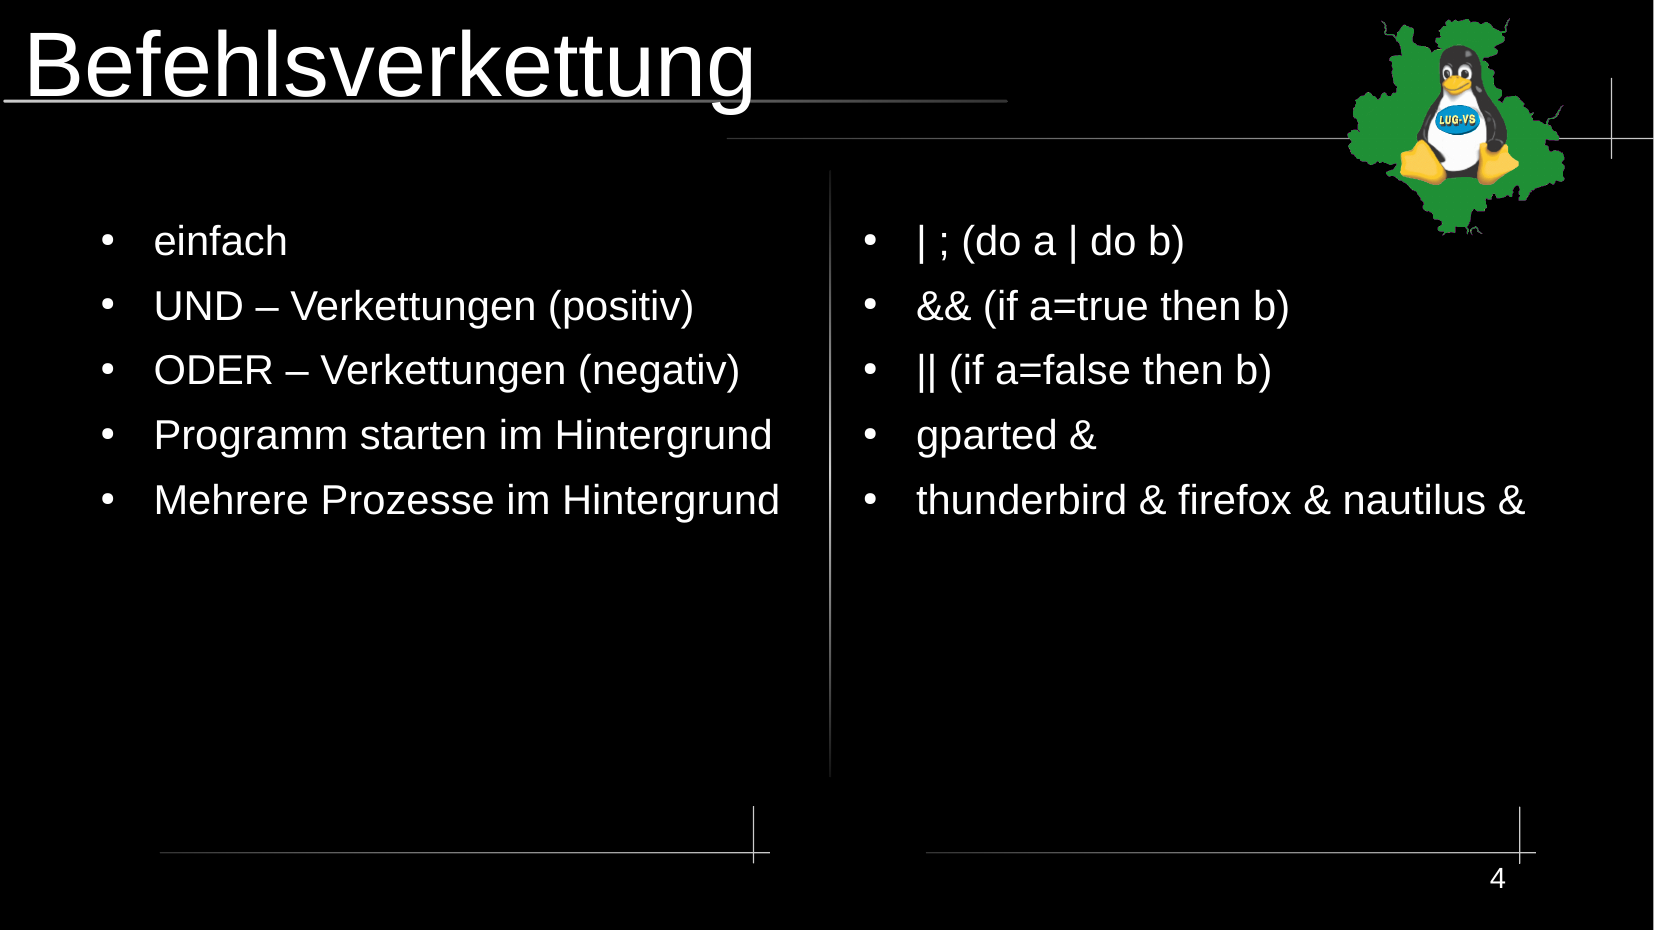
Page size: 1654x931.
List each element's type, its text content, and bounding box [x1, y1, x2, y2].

title Befehlsverkettung [23, 11, 1589, 119]
list einfach UND – Verkettungen (positiv) ODER – Verkettungen (negativ) Programm starten im Hintergrund Mehrere Prozesse im Hintergrund [82, 217, 809, 758]
picture [1341, 12, 1572, 237]
list | ; (do a | do b) && (if a=true then b) || (if a=false then b) gparted & thunderbird & firefox & nautilus & [845, 217, 1572, 758]
